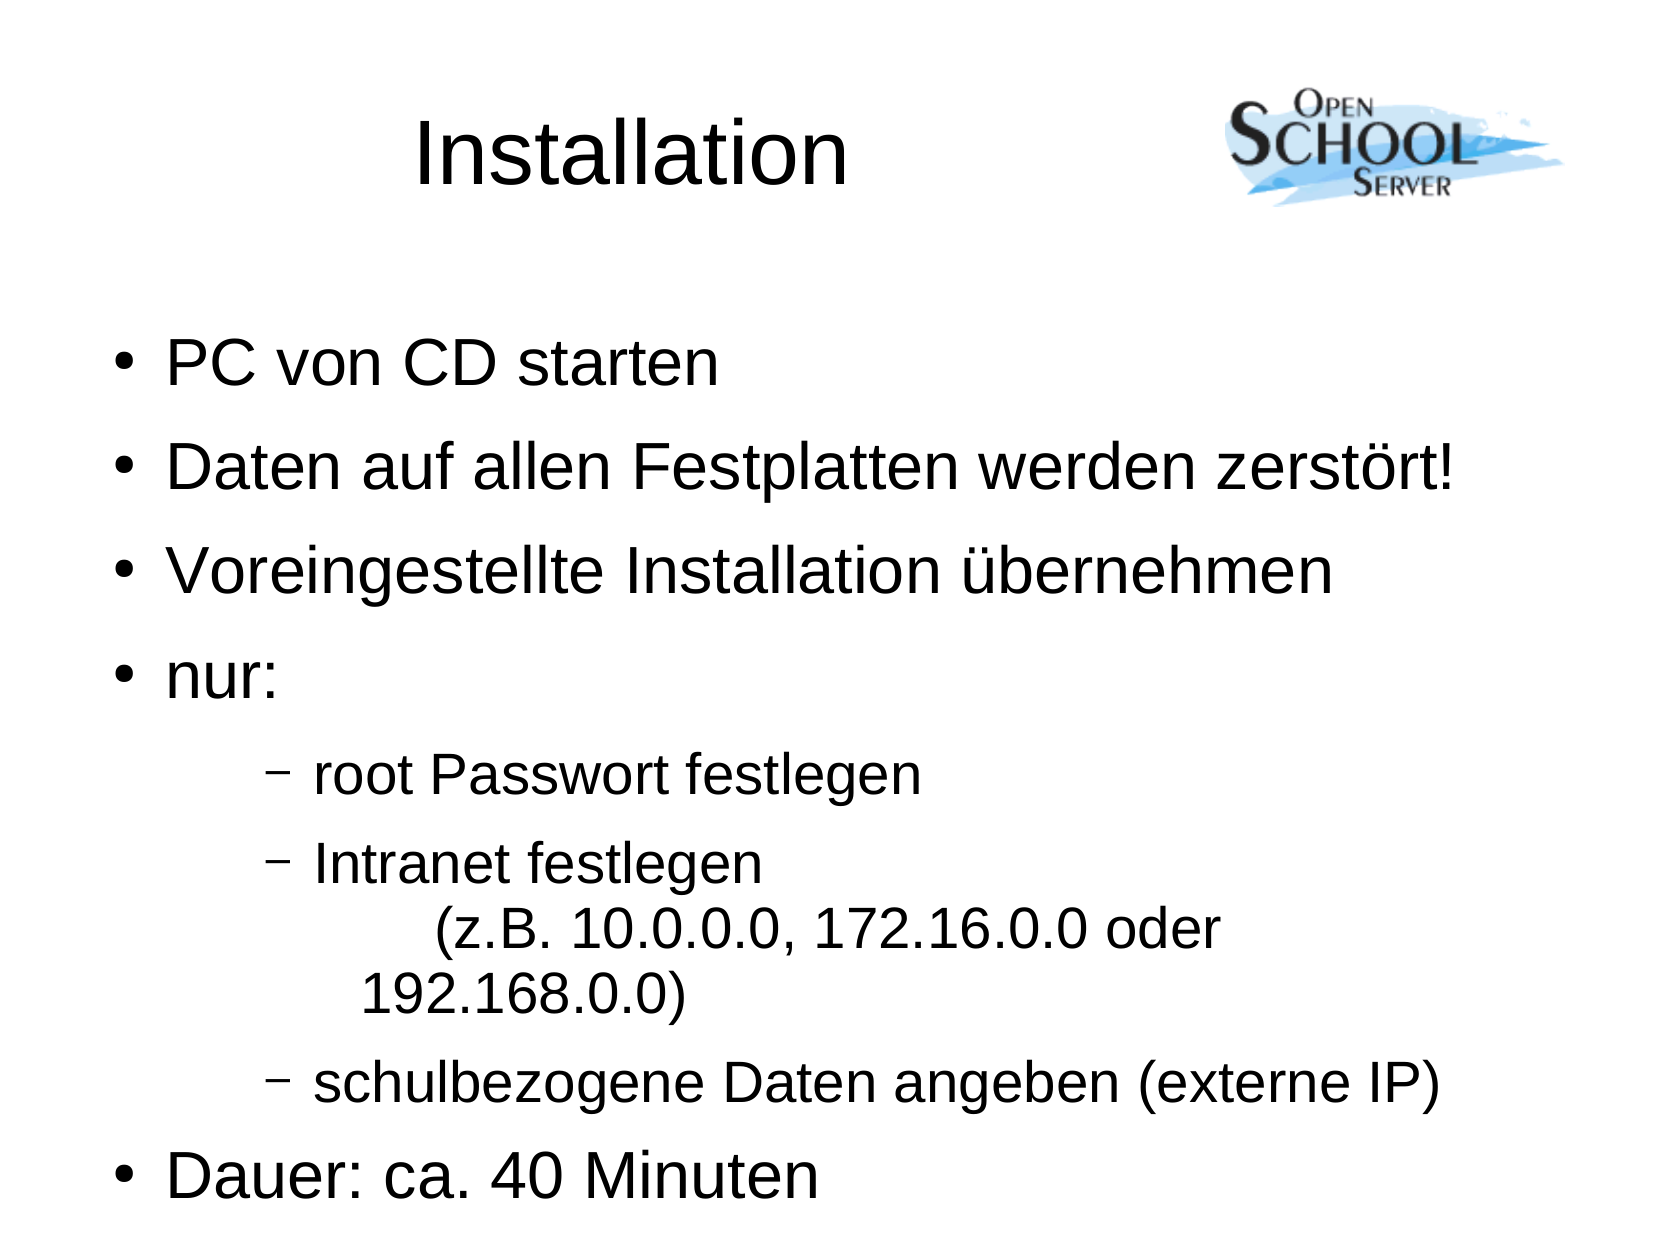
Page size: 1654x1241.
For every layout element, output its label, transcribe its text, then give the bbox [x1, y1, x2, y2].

list PC von CD starten Daten auf allen Festplatten werden zerstört! Voreingestellte Installation übernehmen nur: root Passwort festlegen Intranet festlegen (z.B. 10.0.0.0, 172.16.0.0 oder 192.168.0.0) schulbezogene Daten angeben (externe IP) Dauer: ca. 40 Minuten [76, 324, 1565, 1148]
picture [1225, 82, 1565, 207]
title Installation [82, 56, 1182, 250]
